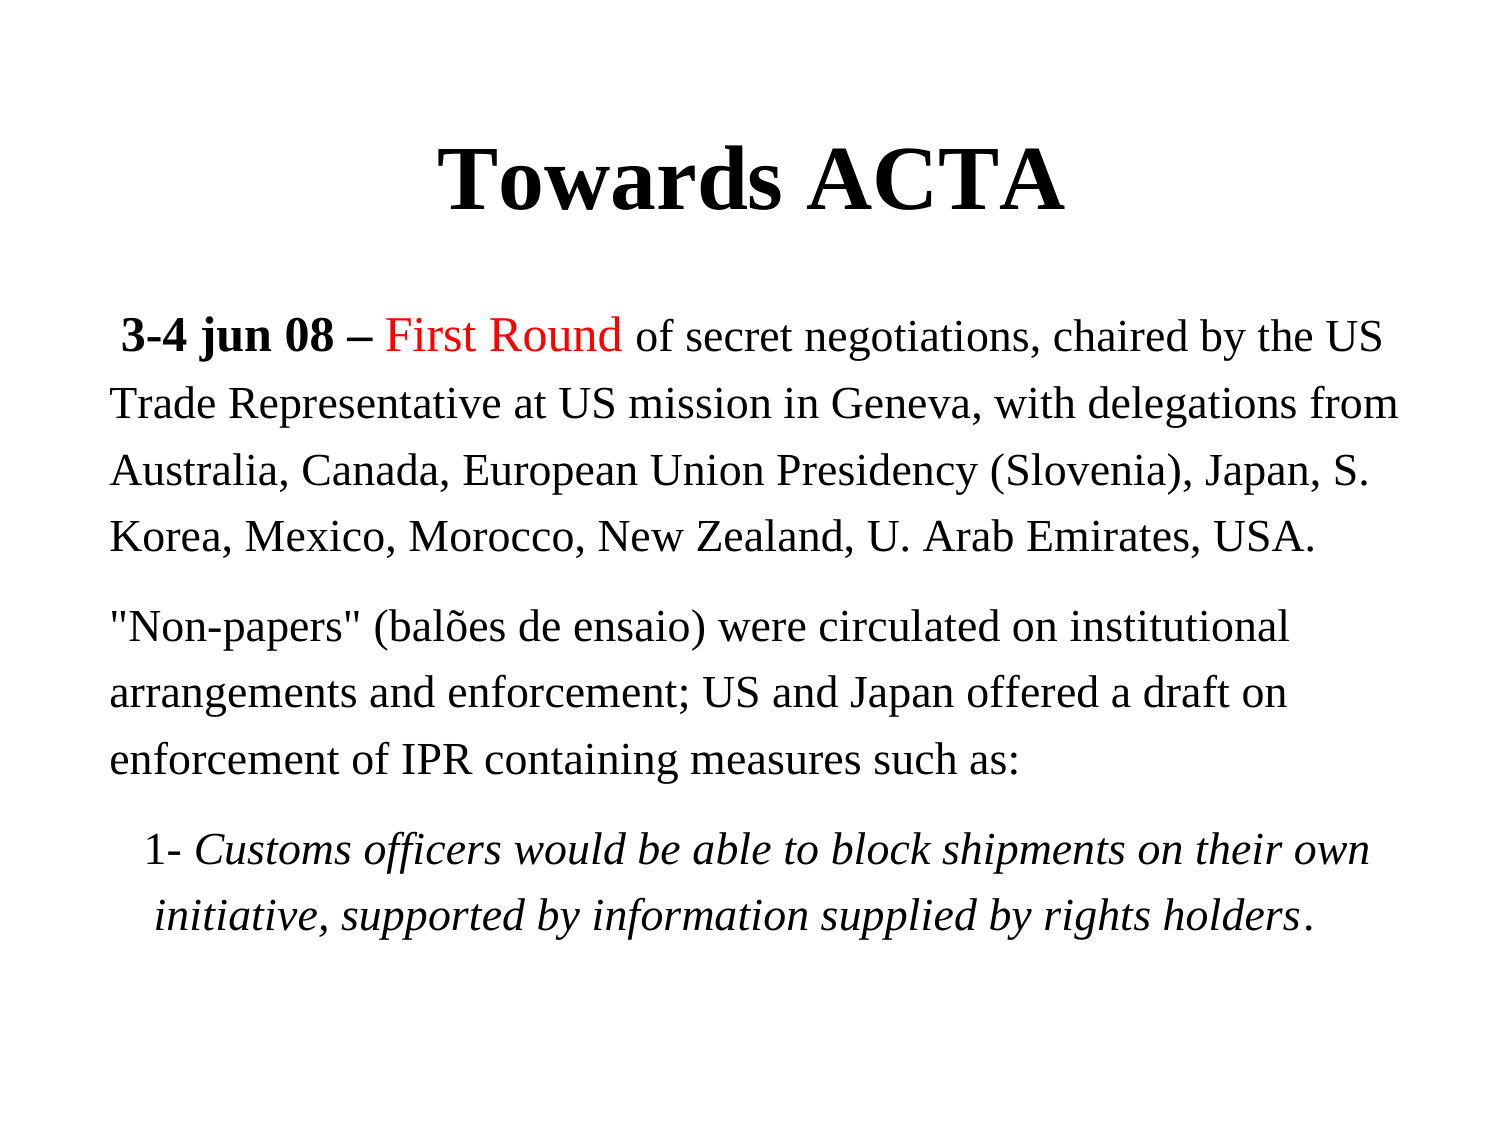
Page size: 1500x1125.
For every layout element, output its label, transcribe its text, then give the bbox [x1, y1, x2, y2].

text_box 3-4 jun 08 – First Round of secret negotiations, chaired by the US Trade Representative at US mission in Geneva, with delegations from Australia, Canada, European Union Presidency (Slovenia), Japan, S. Korea, Mexico, Morocco, New Zealand, U. Arab Emirates, USA. "Non-papers" (balões de ensaio) were circulated on institutional arrangements and enforcement; US and Japan offered a draft on enforcement of IPR containing measures such as: 1- Customs officers would be able to block shipments on their own initiative, supported by information supplied by rights holders. [94, 282, 1421, 1015]
title Towards ACTA [87, 52, 1416, 307]
